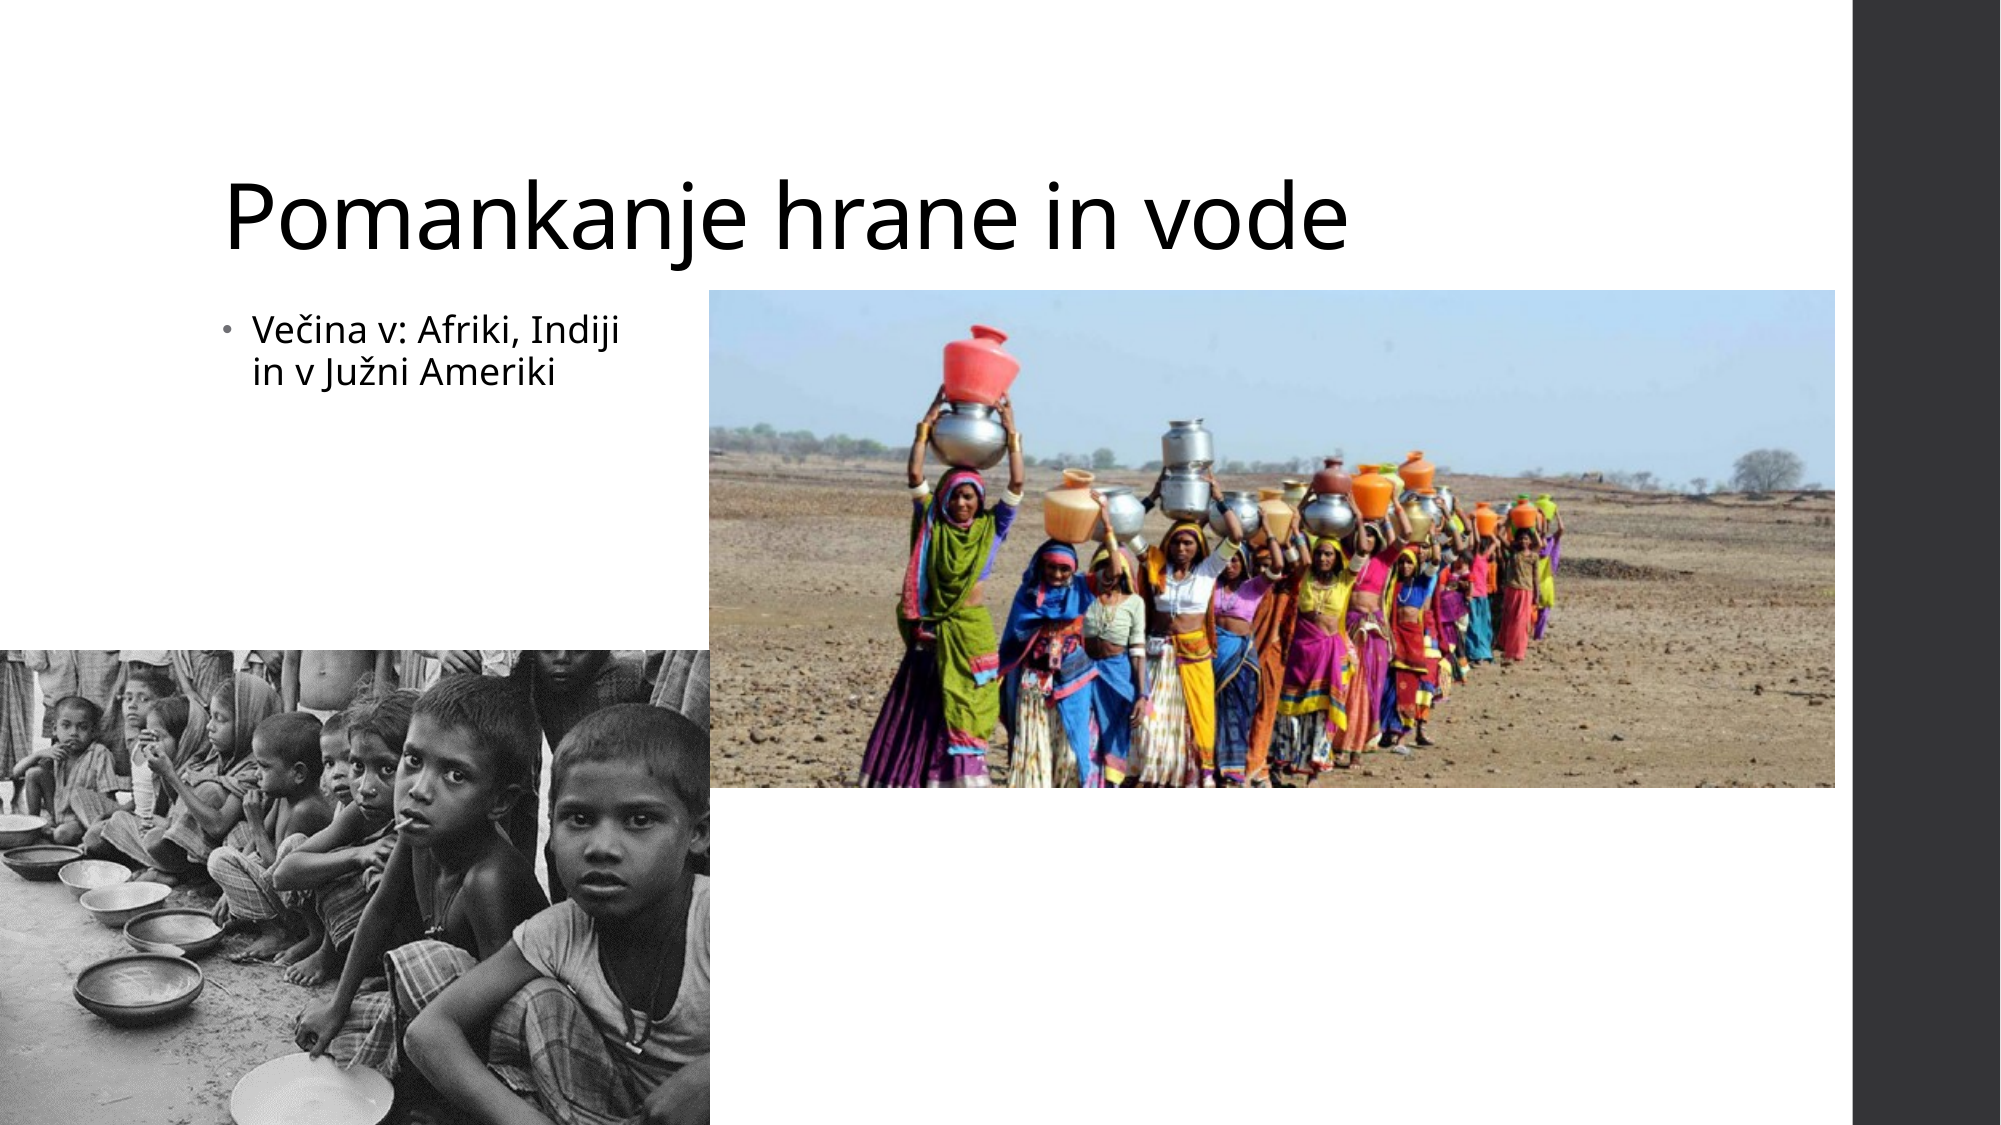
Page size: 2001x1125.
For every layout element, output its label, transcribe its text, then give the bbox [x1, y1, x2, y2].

picture [0, 290, 1835, 1125]
list Večina v: Afriki, Indiji in v Južni Ameriki [207, 301, 666, 650]
title Pomankanje hrane in vode [207, 59, 1797, 278]
